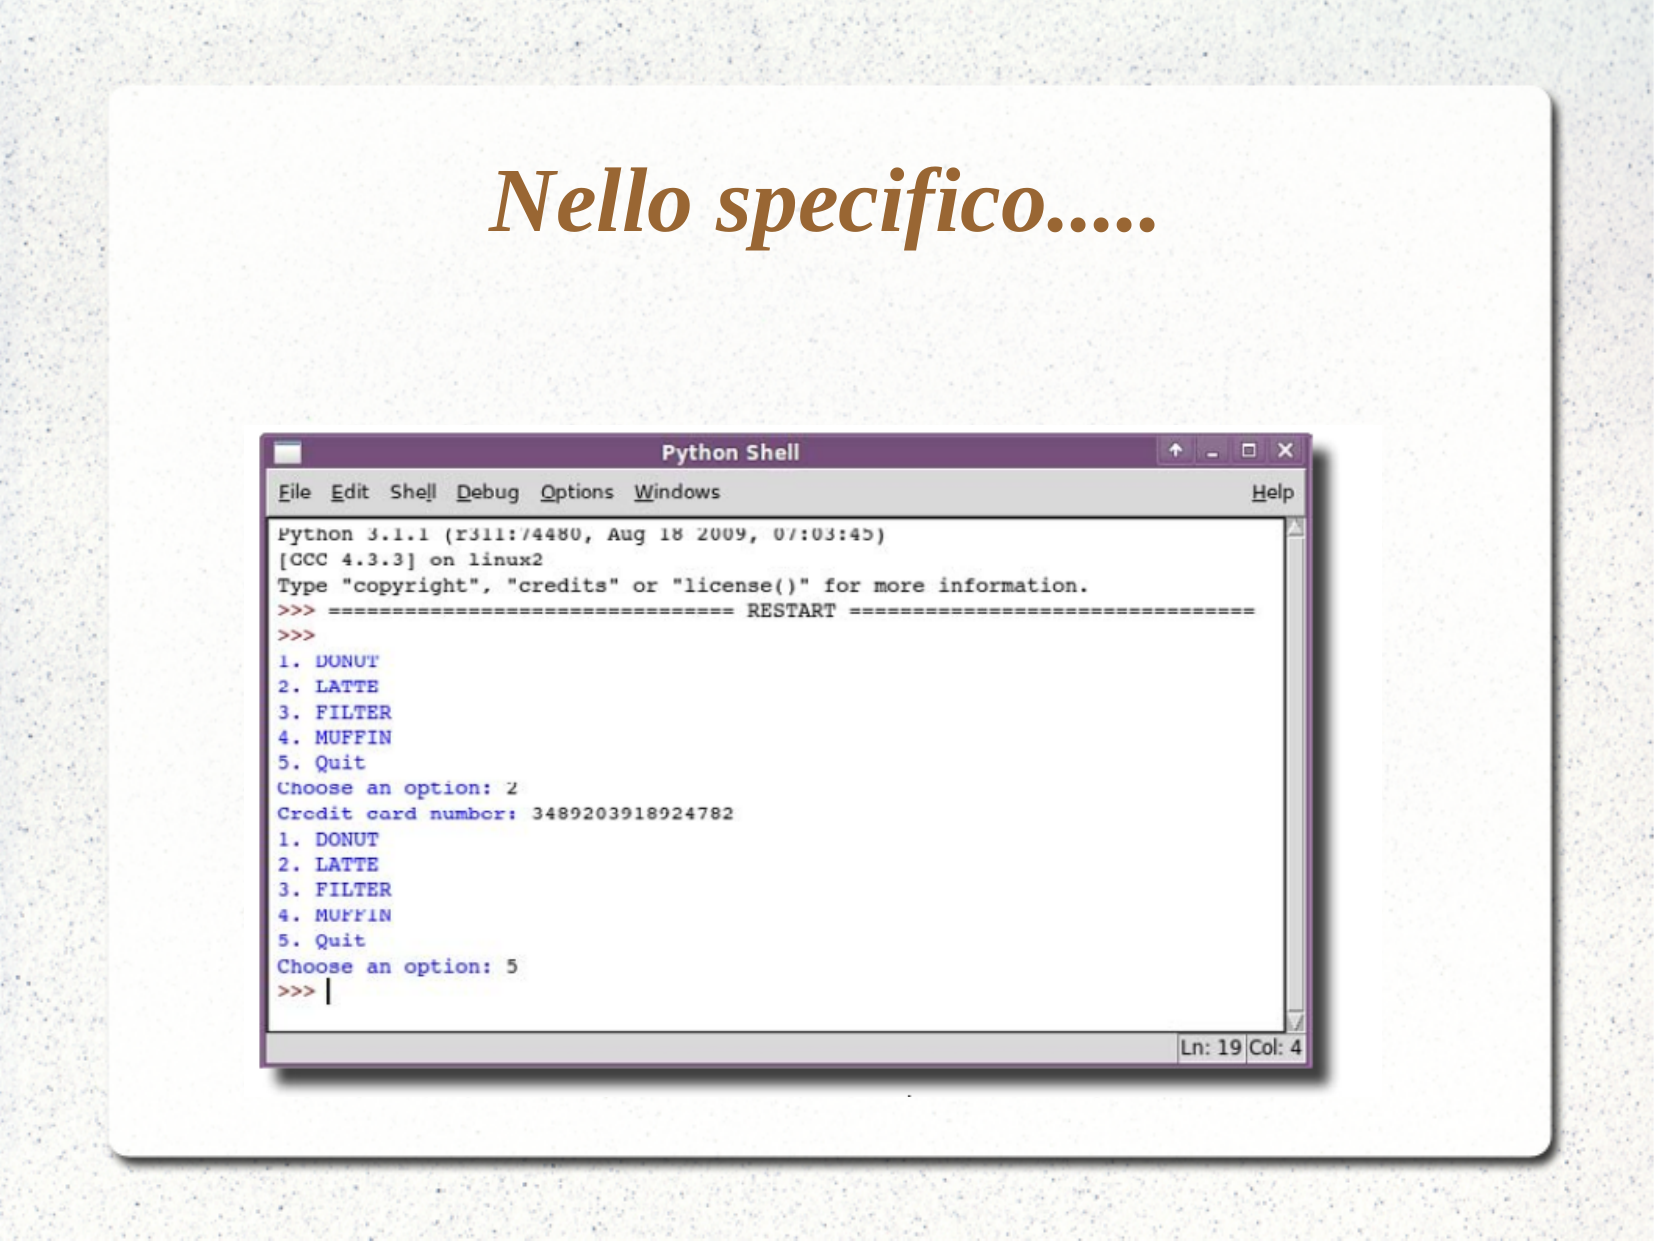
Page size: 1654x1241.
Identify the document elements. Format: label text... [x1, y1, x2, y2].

title Nello specifico..... [118, 96, 1536, 304]
picture [0, 0, 1654, 1241]
